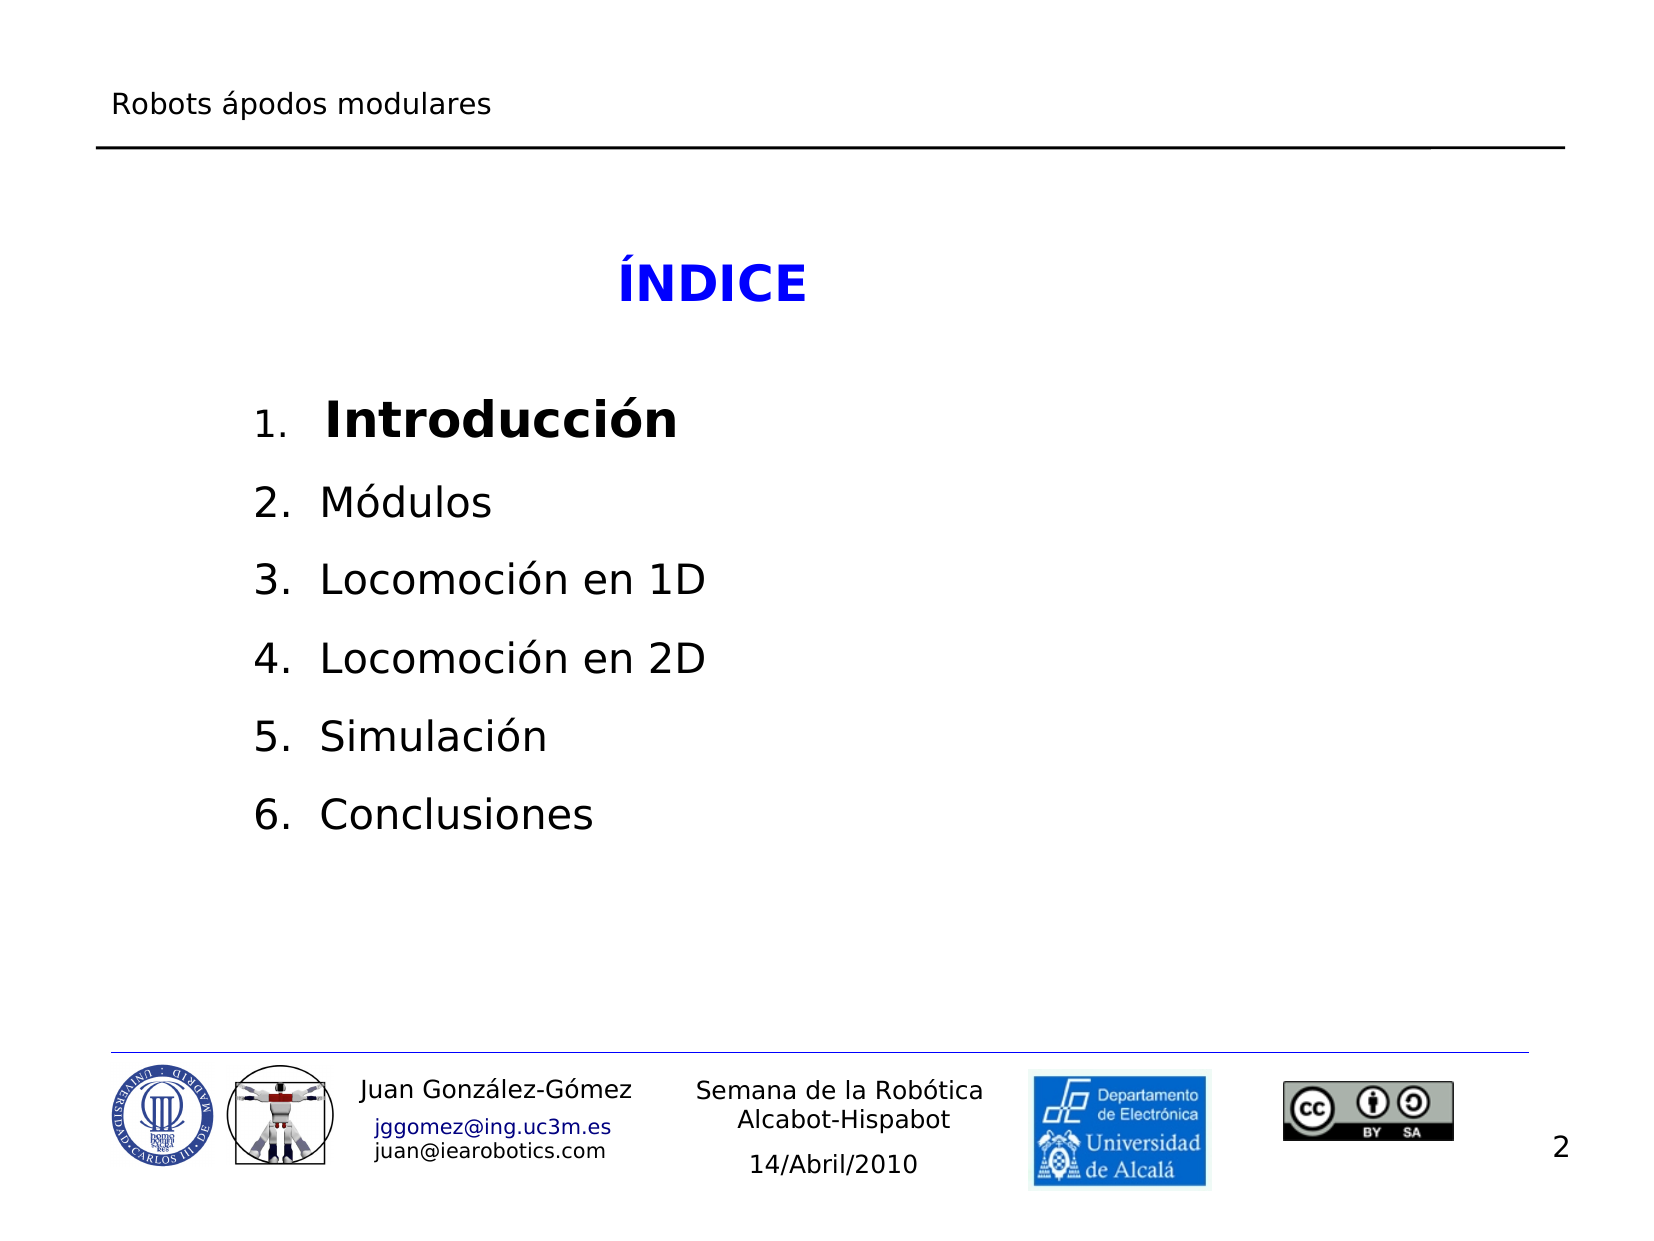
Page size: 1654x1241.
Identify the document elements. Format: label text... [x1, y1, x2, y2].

picture [226, 1065, 334, 1165]
text_box Introducción Módulos Locomoción en 1D Locomoción en 2D Simulación Conclusiones [238, 383, 722, 847]
picture [110, 1062, 215, 1167]
text_box 14/Abril/2010 [725, 1142, 934, 1187]
text_box ÍNDICE [602, 247, 824, 321]
text_box jggomez@ing.uc3m.es juan@iearobotics.com [359, 1107, 627, 1172]
picture [1028, 1069, 1212, 1191]
text_box Juan González-Gómez [345, 1067, 648, 1113]
text_box Semana de la Robótica Alcabot-Hispabot [681, 1068, 1000, 1143]
picture [1283, 1081, 1454, 1141]
text_box Robots ápodos modulares [96, 79, 508, 129]
